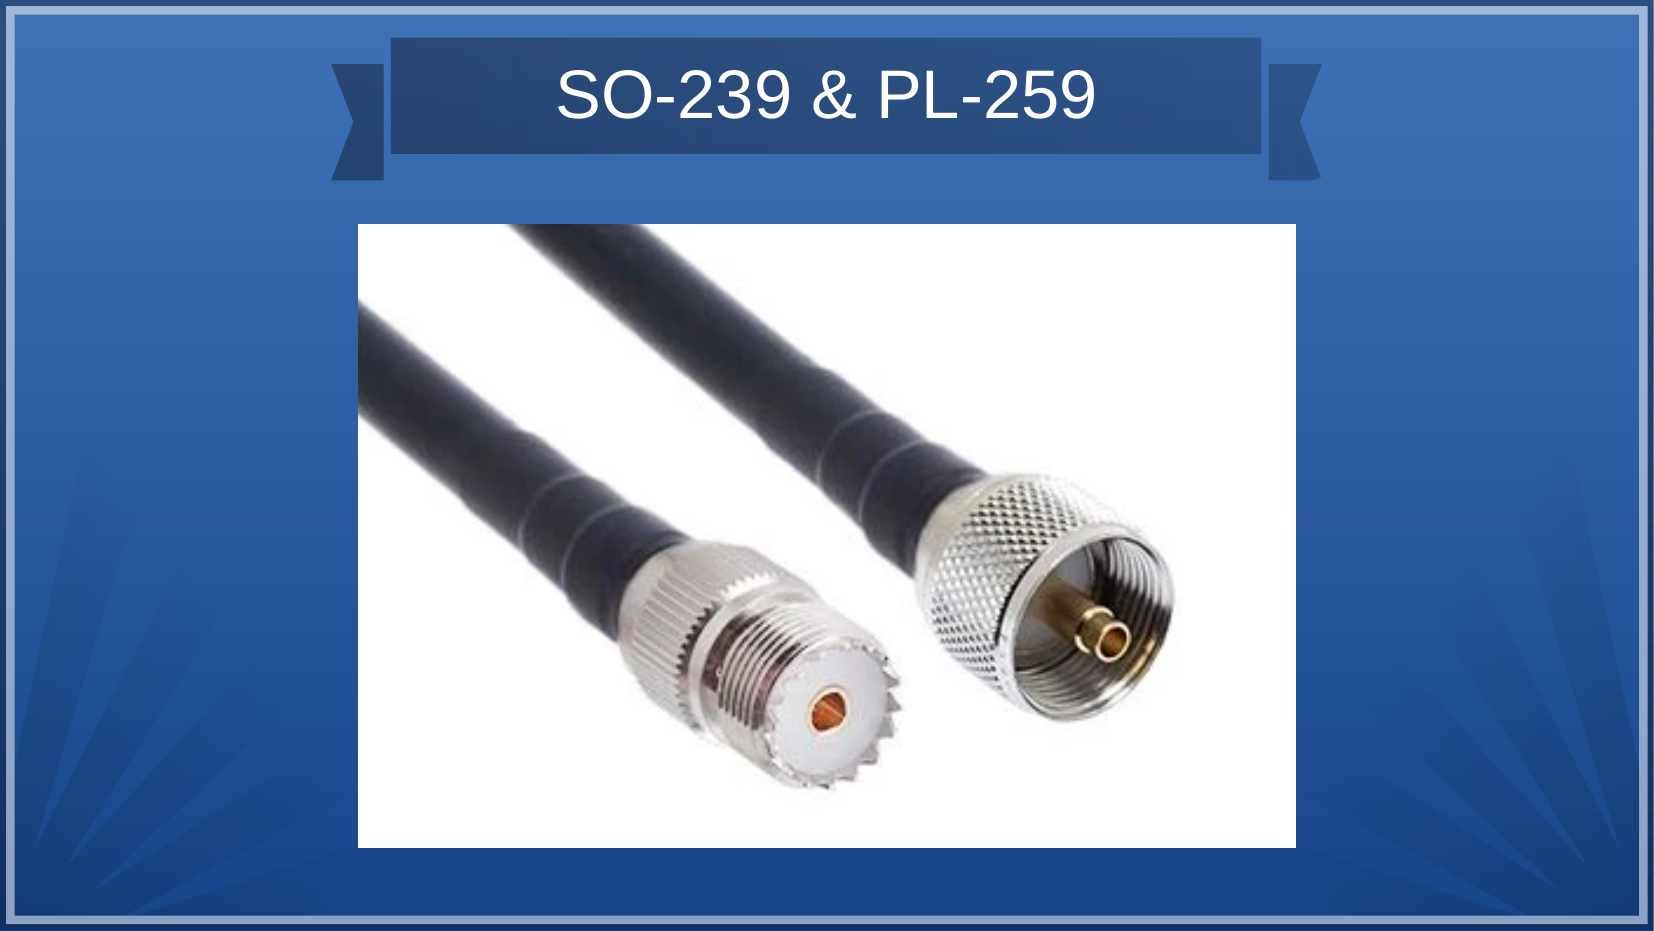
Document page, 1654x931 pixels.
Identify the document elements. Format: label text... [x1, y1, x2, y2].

picture [358, 224, 1296, 848]
title SO-239 & PL-259 [389, 35, 1264, 154]
